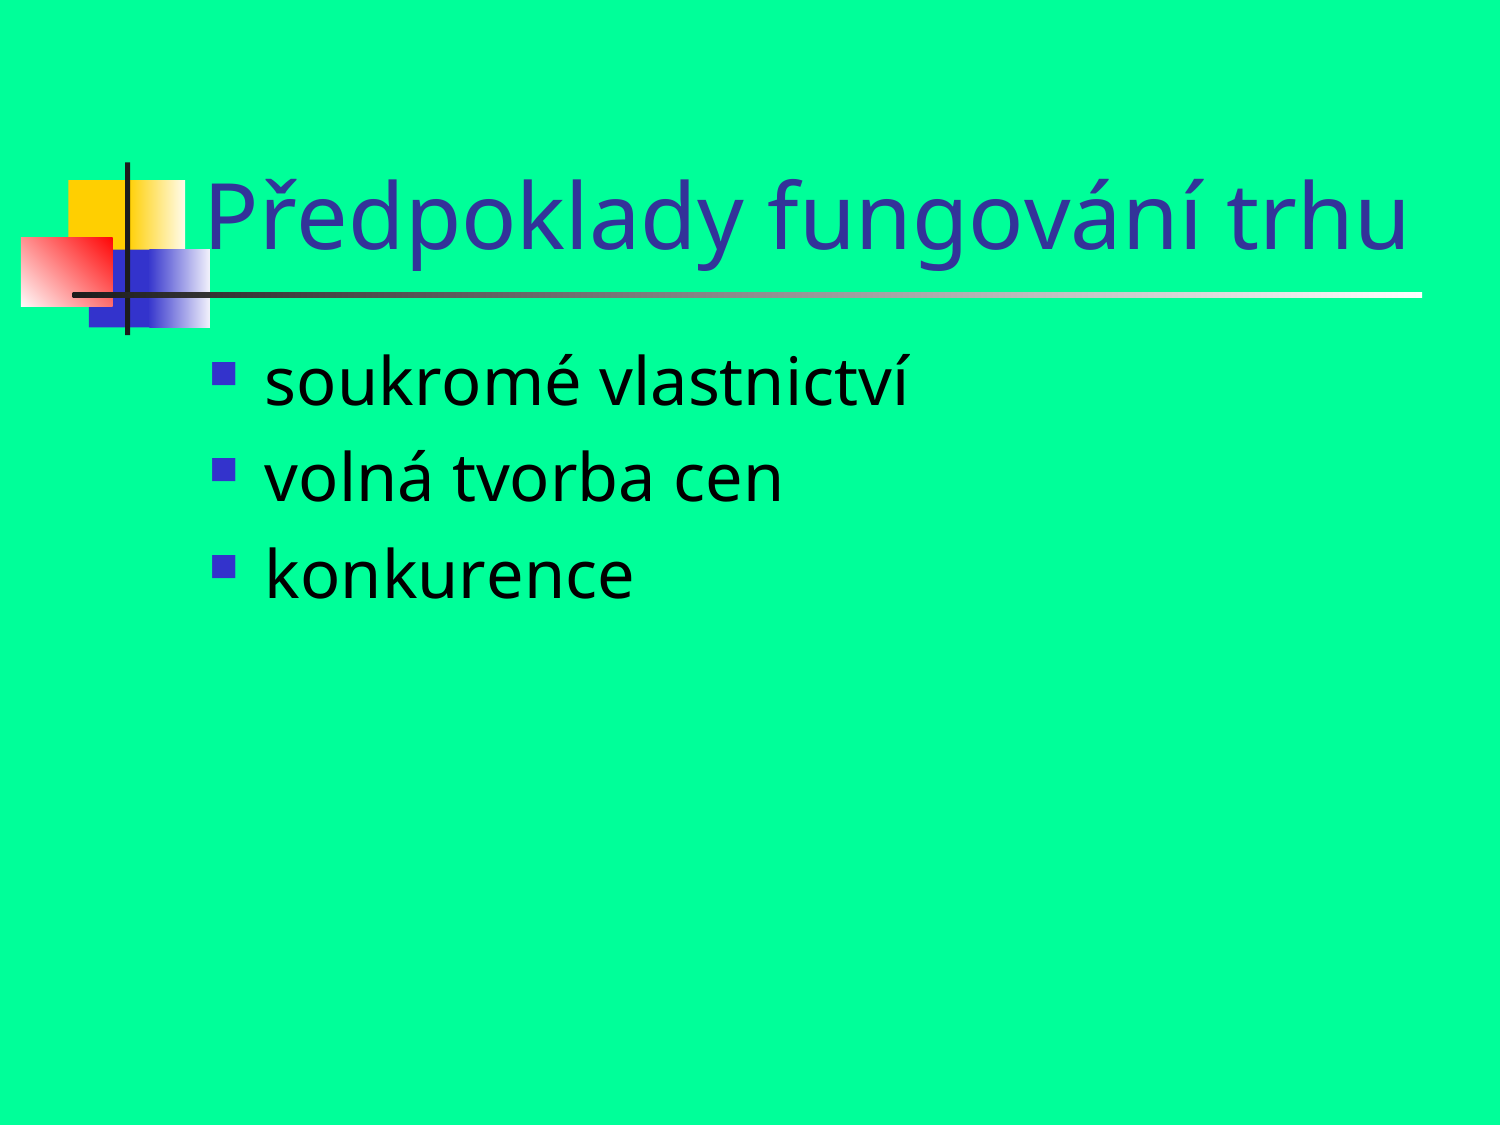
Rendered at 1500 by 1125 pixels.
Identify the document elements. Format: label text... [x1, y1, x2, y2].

list soukromé vlastnictví volná tvorba cen konkurence [193, 331, 1469, 1012]
title Předpoklady fungování trhu [188, 35, 1467, 276]
